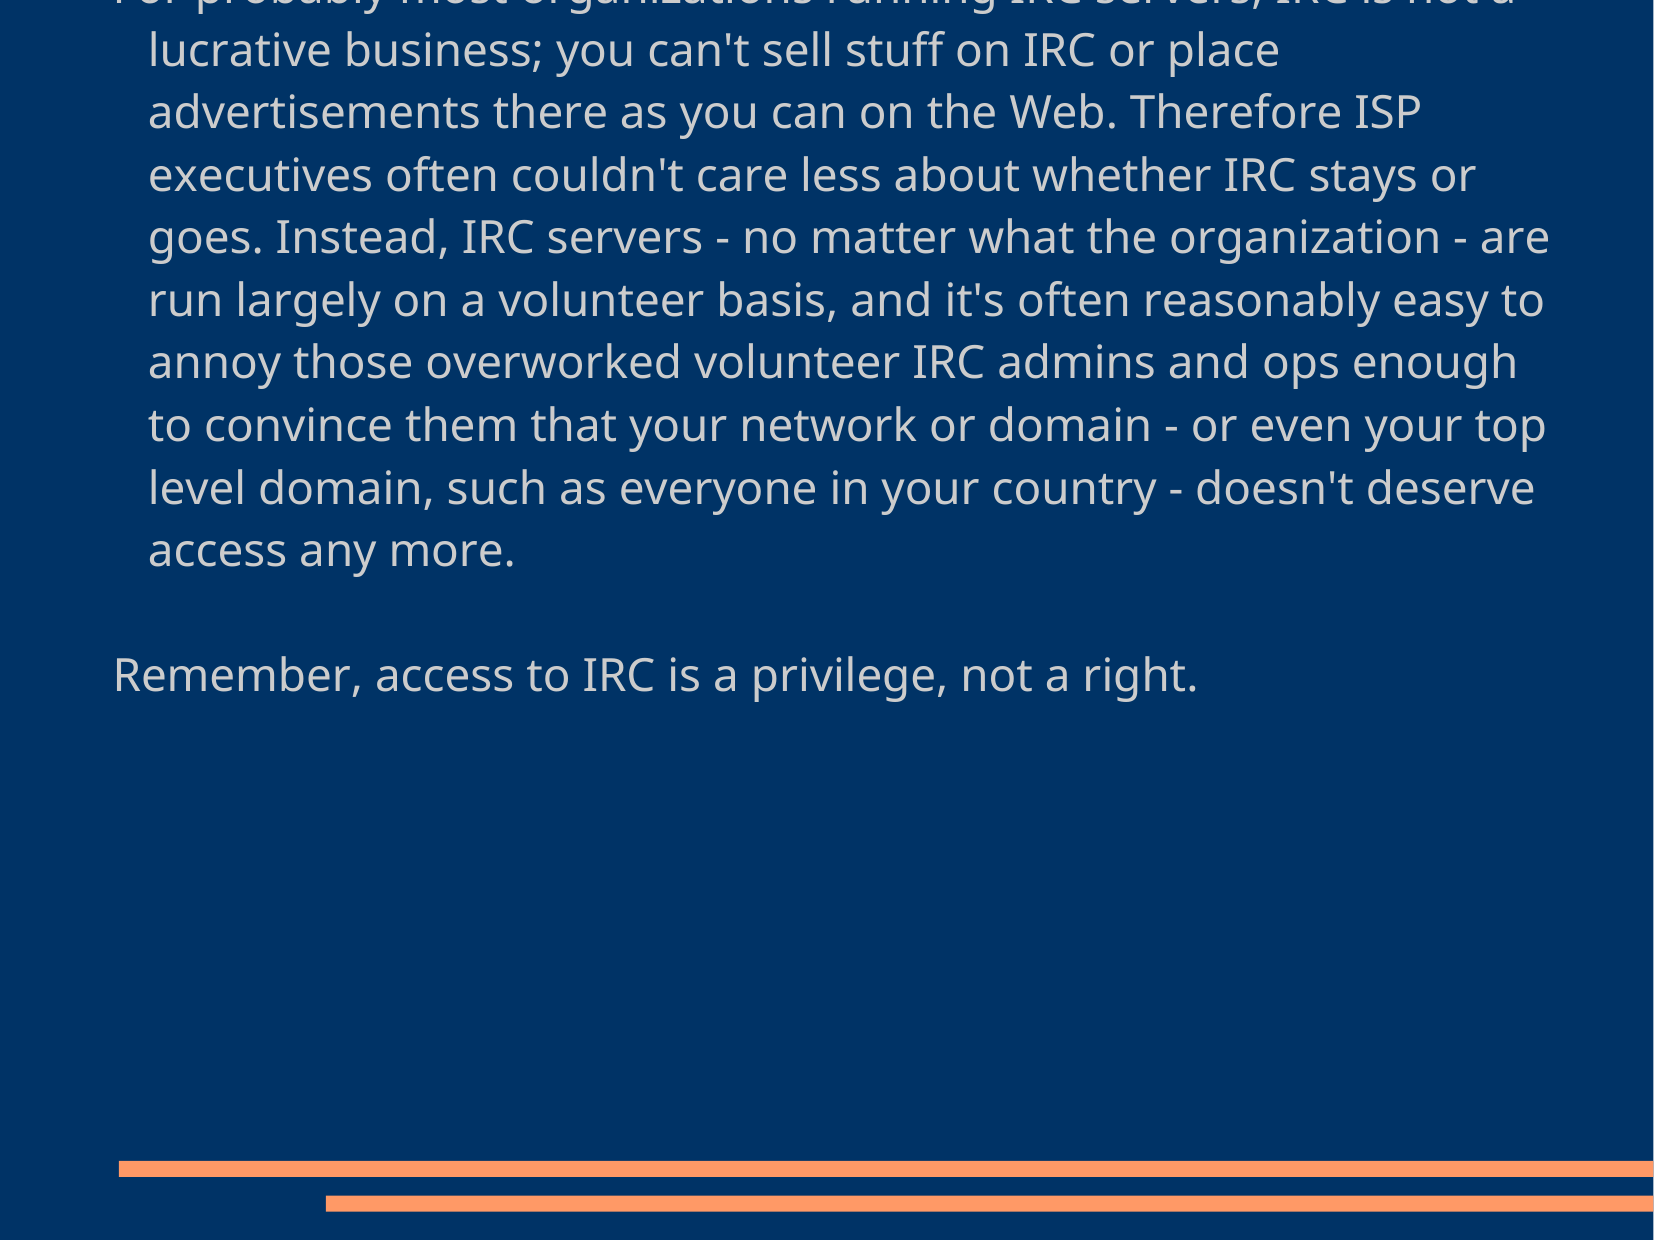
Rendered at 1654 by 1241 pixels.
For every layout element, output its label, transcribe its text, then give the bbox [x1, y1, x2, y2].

subtitle For probably most organizations running IRC servers, IRC is not a lucrative business; you can't sell stuff on IRC or place advertisements there as you can on the Web. Therefore ISP executives often couldn't care less about whether IRC stays or goes. Instead, IRC servers - no matter what the organization - are run largely on a volunteer basis, and it's often reasonably easy to annoy those overworked volunteer IRC admins and ops enough to convince them that your network or domain - or even your top level domain, such as everyone in your country - doesn't deserve access any more. Remember, access to IRC is a privilege, not a right. [112, 0, 1552, 736]
